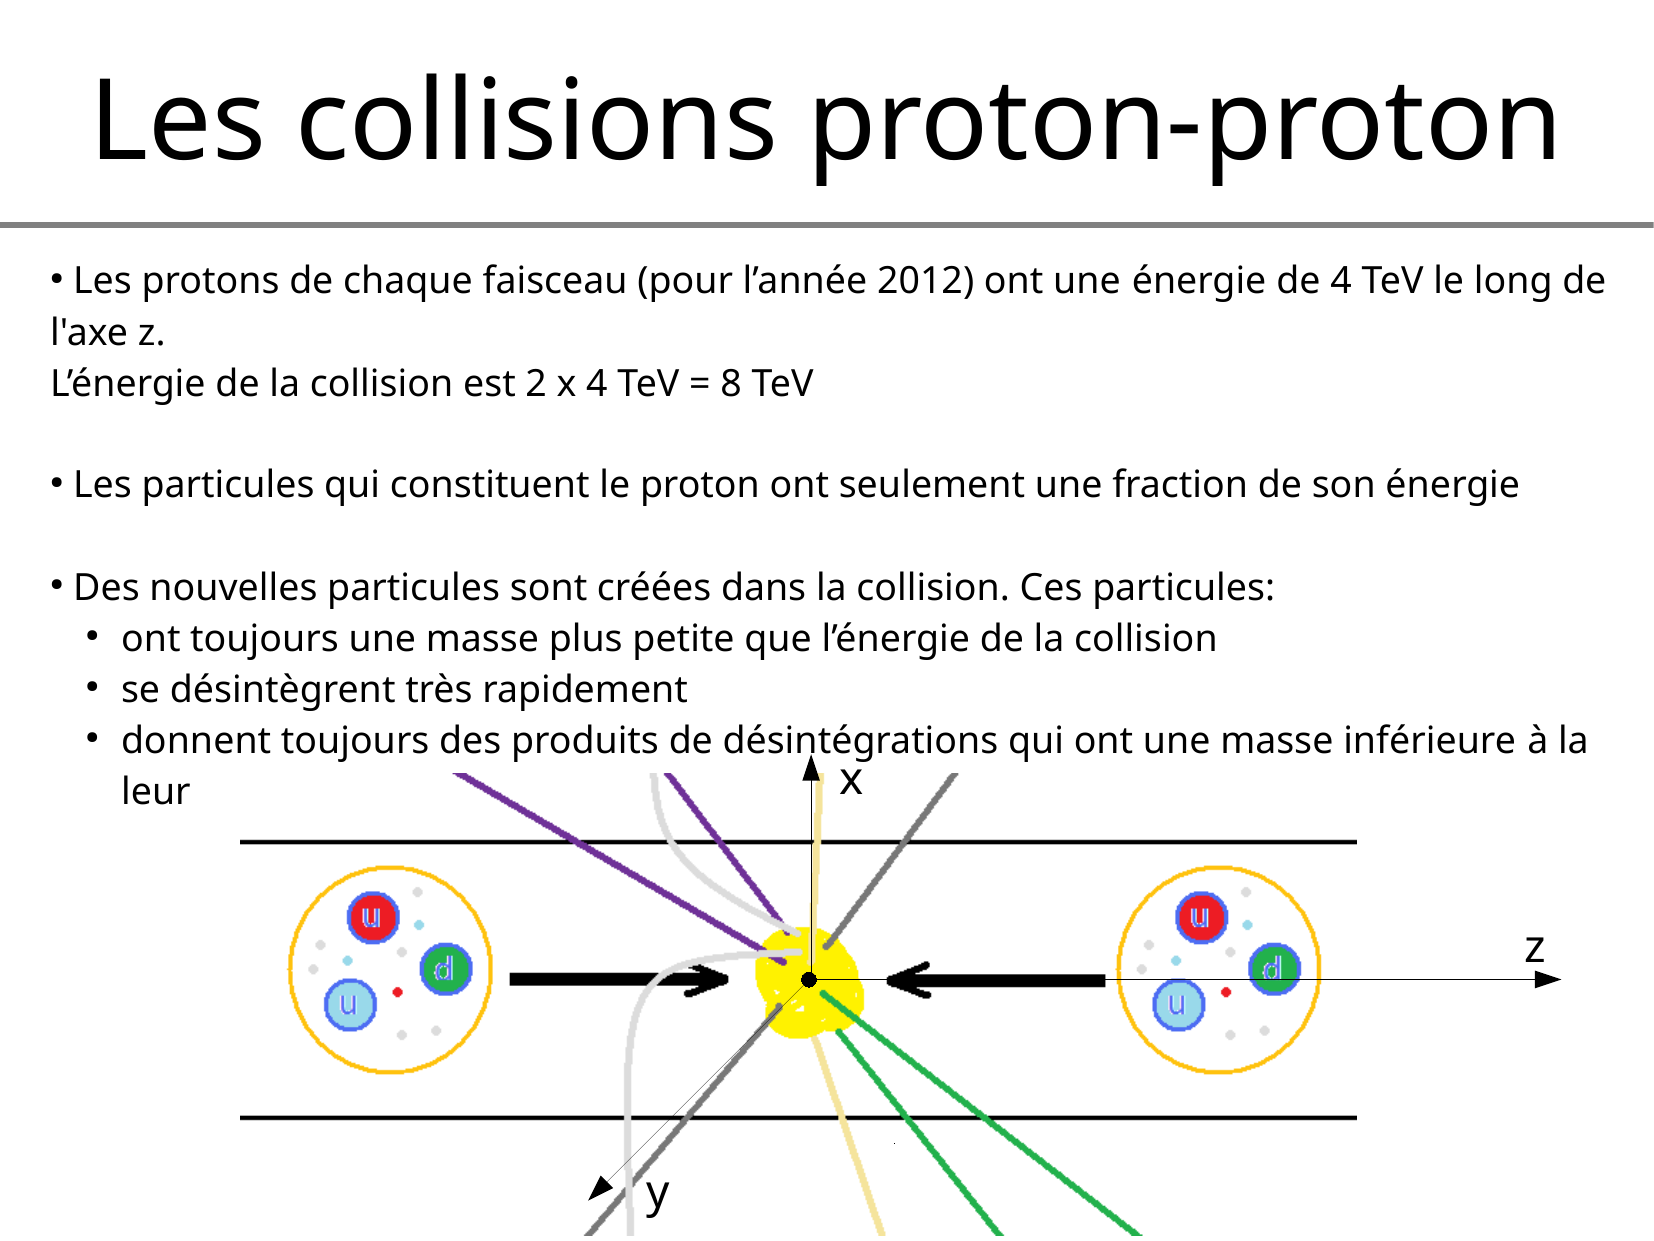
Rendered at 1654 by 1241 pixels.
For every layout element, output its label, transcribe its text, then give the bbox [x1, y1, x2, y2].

text_box y [631, 1150, 707, 1219]
text_box [801, 972, 817, 988]
picture [812, 773, 1357, 979]
text_box z [1509, 906, 1585, 974]
text_box x [825, 738, 901, 806]
text_box Les protons de chaque faisceau (pour l’année 2012) ont une énergie de 4 TeV le long de l'axe z. L’énergie de la collision est 2 x 4 TeV = 8 TeV Les particules qui constituent le proton ont seulement une fraction de son énergie Des nouvelles particules sont créées dans la collision. Ces particules: ont toujours une masse plus petite que l’énergie de la collision se désintègrent très rapidement donnent toujours des produits de désintégrations qui ont une masse inférieure à la leur [35, 246, 1648, 649]
text_box Les collisions proton-proton [0, 31, 1654, 176]
picture [240, 773, 1357, 1236]
